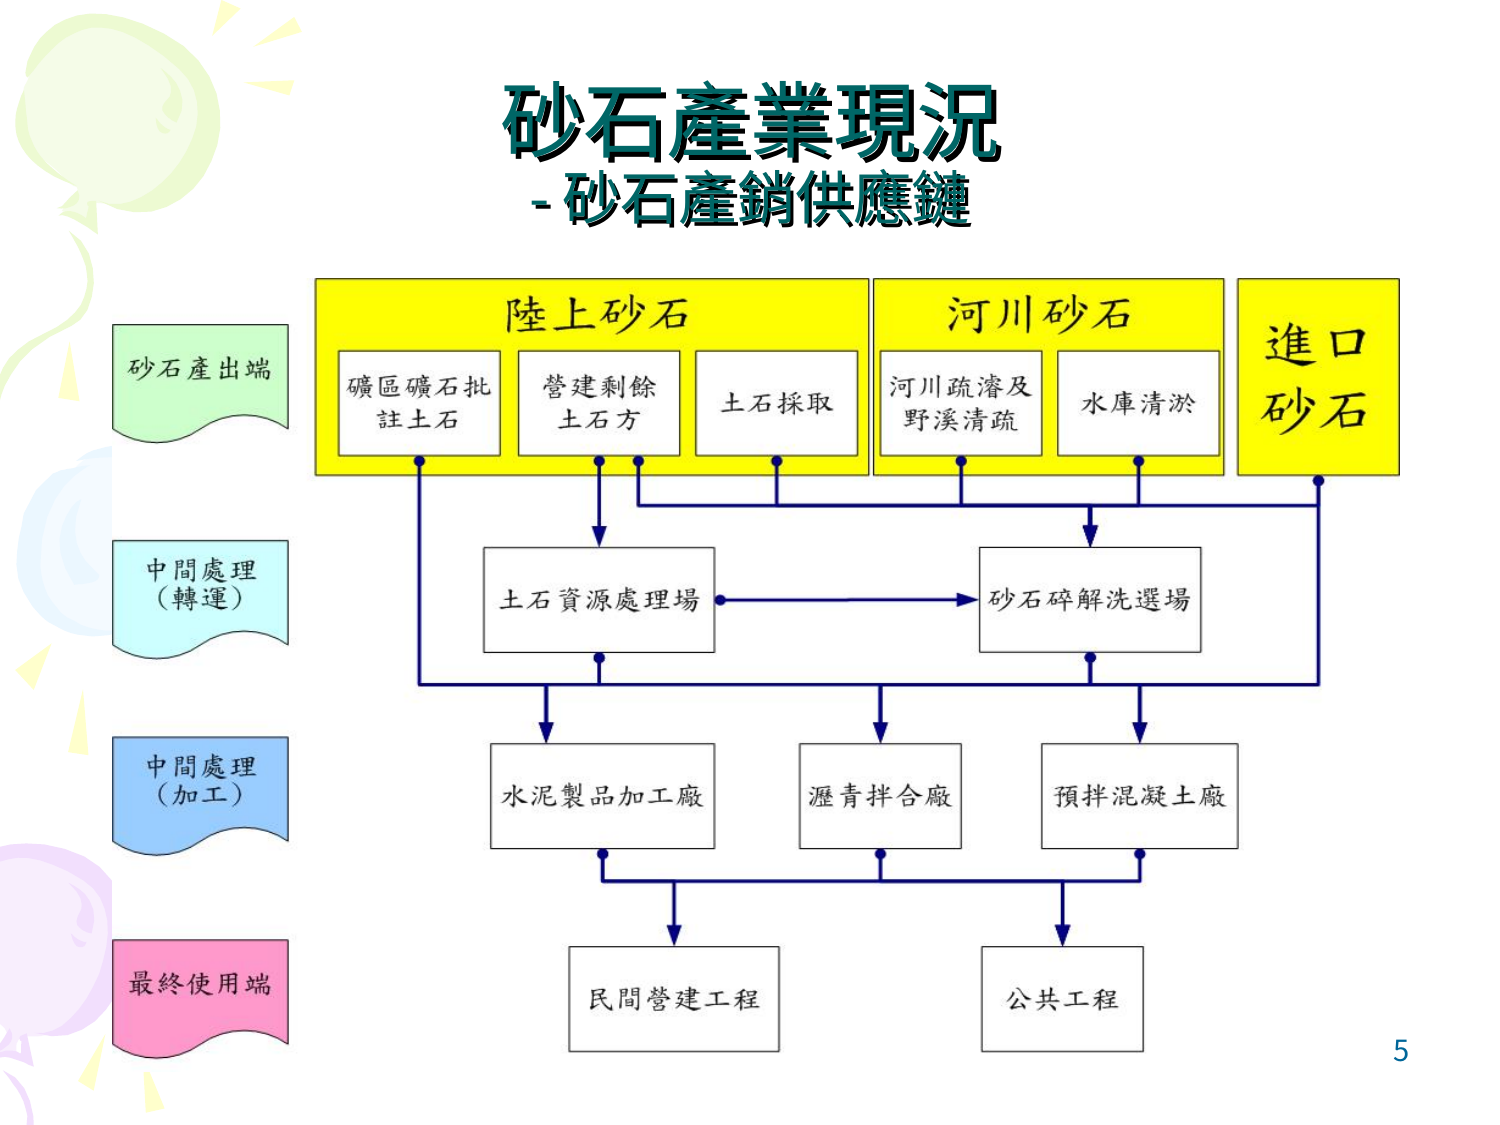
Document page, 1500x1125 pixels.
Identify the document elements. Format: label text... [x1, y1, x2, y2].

title 砂石產業現況 -砂石產銷供應鏈 [75, 45, 1426, 268]
picture [112, 278, 1400, 1072]
text_box <編號> [1074, 1024, 1426, 1100]
